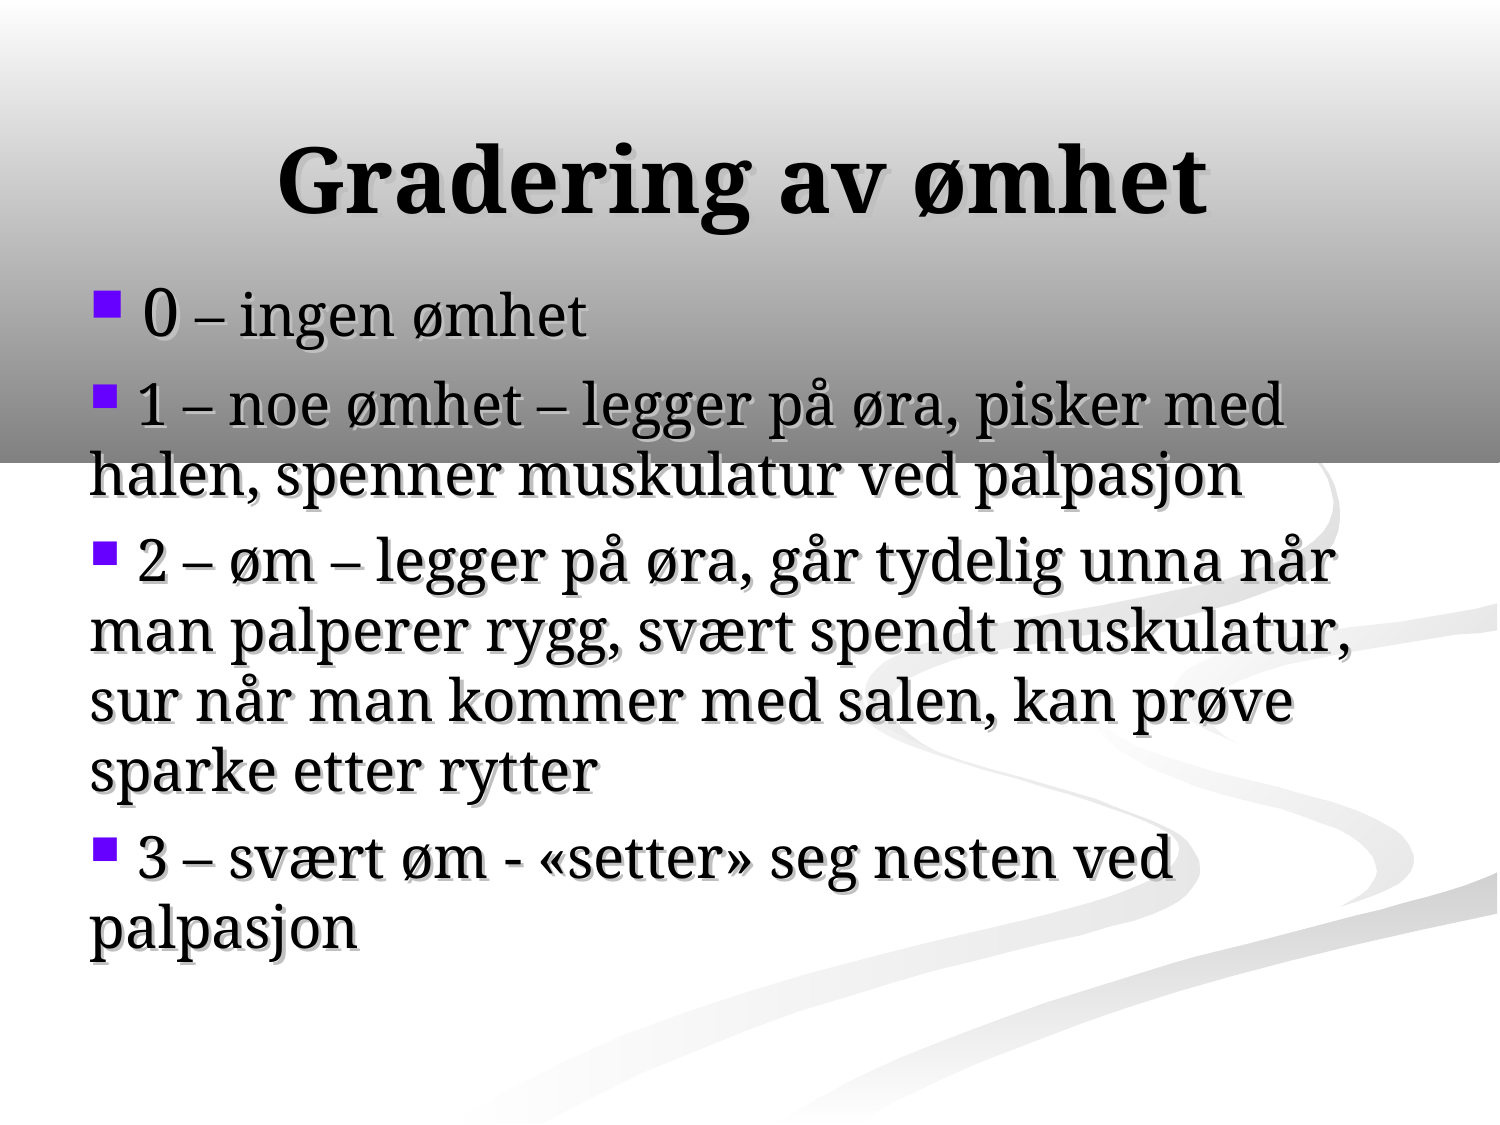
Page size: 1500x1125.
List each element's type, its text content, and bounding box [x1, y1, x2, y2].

title Gradering av ømhet [67, 59, 1418, 295]
list 0 – ingen ømhet 1 – noe ømhet – legger på øra, pisker med halen, spenner muskulatur ved palpasjon 2 – øm – legger på øra, går tydelig unna når man palperer rygg, svært spendt muskulatur, sur når man kommer med salen, kan prøve sparke etter rytter 3 – svært øm - «setter» seg nesten ved palpasjon [75, 262, 1426, 1006]
